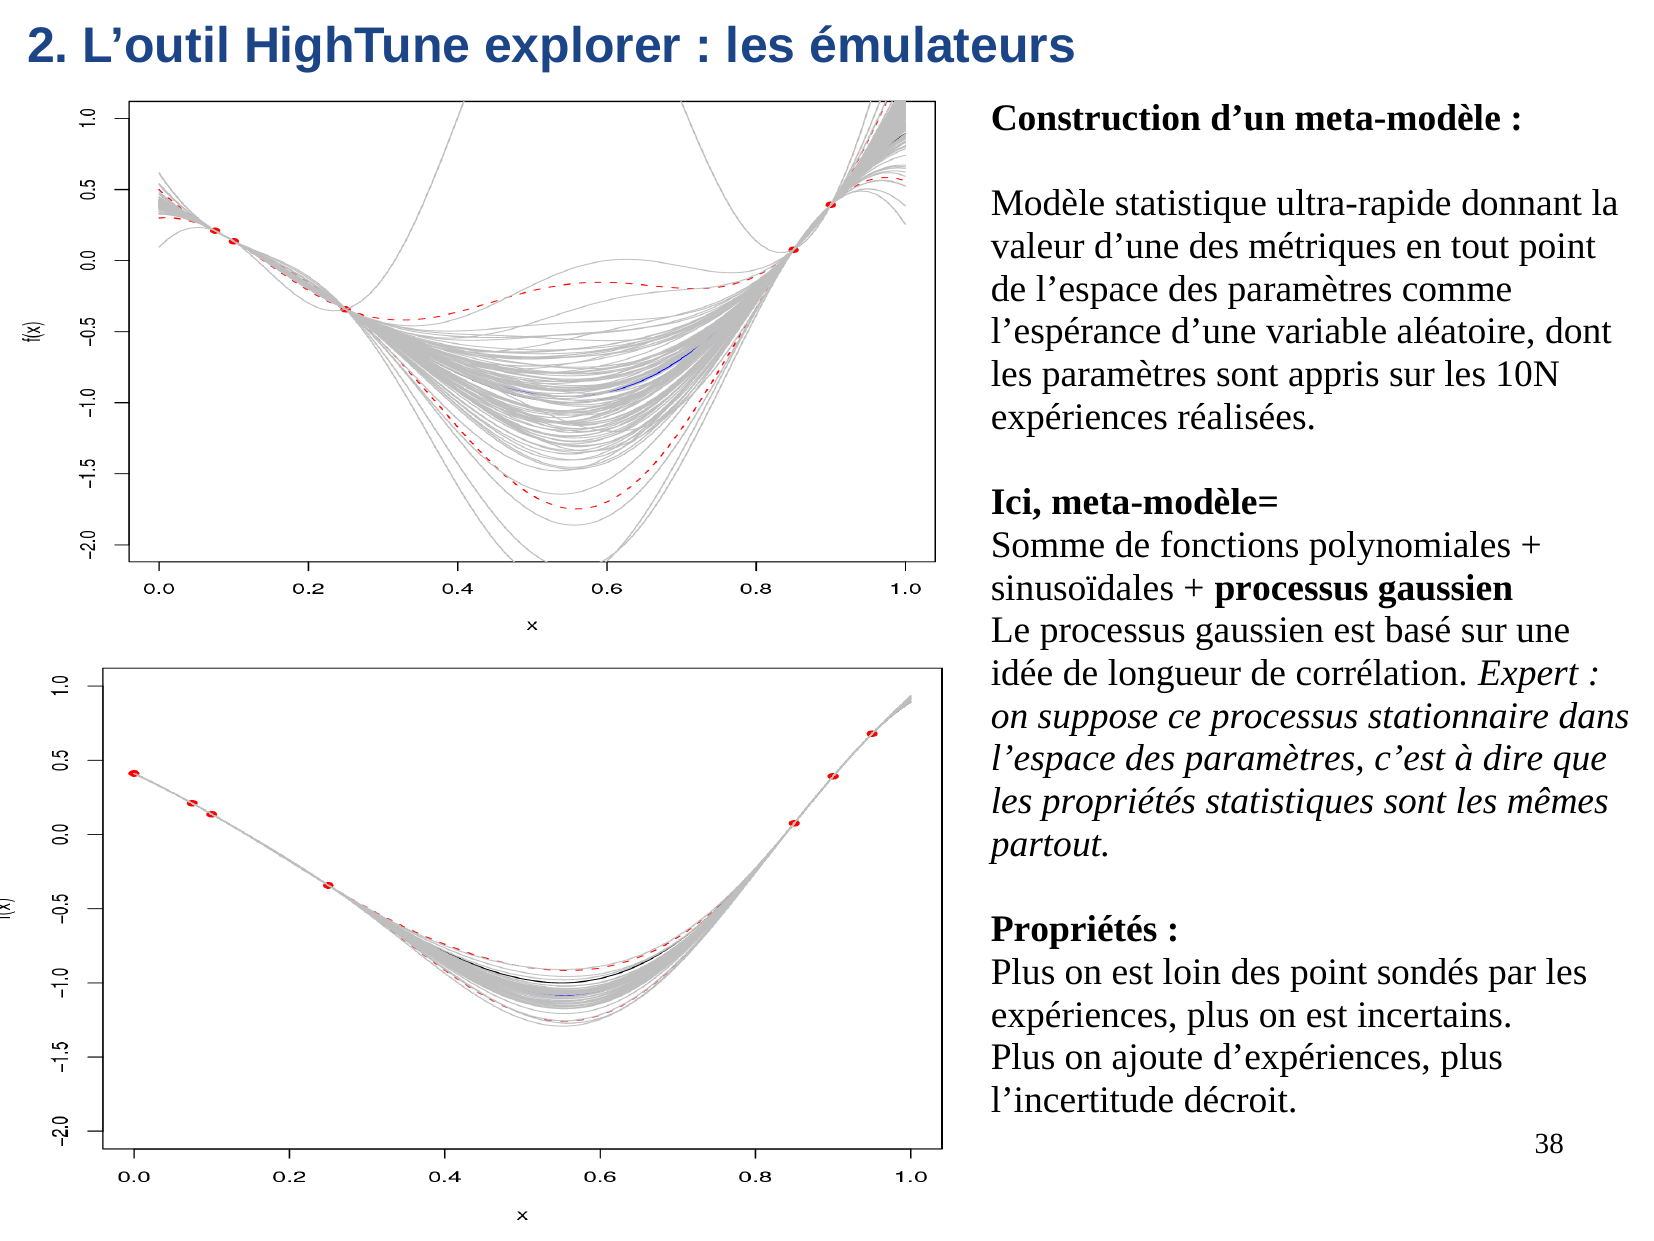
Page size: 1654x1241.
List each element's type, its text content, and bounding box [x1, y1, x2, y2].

text_box Construction d’un meta-modèle : Modèle statistique ultra-rapide donnant la valeur d’une des métriques en tout point de l’espace des paramètres comme l’espérance d’une variable aléatoire, dont les paramètres sont appris sur les 10N expériences réalisées. Ici, meta-modèle= Somme de fonctions polynomiales + sinusoïdales + processus gaussien Le processus gaussien est basé sur une idée de longueur de corrélation. Expert : on suppose ce processus stationnaire dans l’espace des paramètres, c’est à dire que les propriétés statistiques sont les mêmes partout. Propriétés : Plus on est loin des point sondés par les expériences, plus on est incertains. Plus on ajoute d’expériences, plus l’incertitude décroit. [976, 88, 1648, 1238]
picture [0, 87, 1132, 1241]
text_box 2. L’outil HighTune explorer : les émulateurs [12, 9, 1093, 81]
